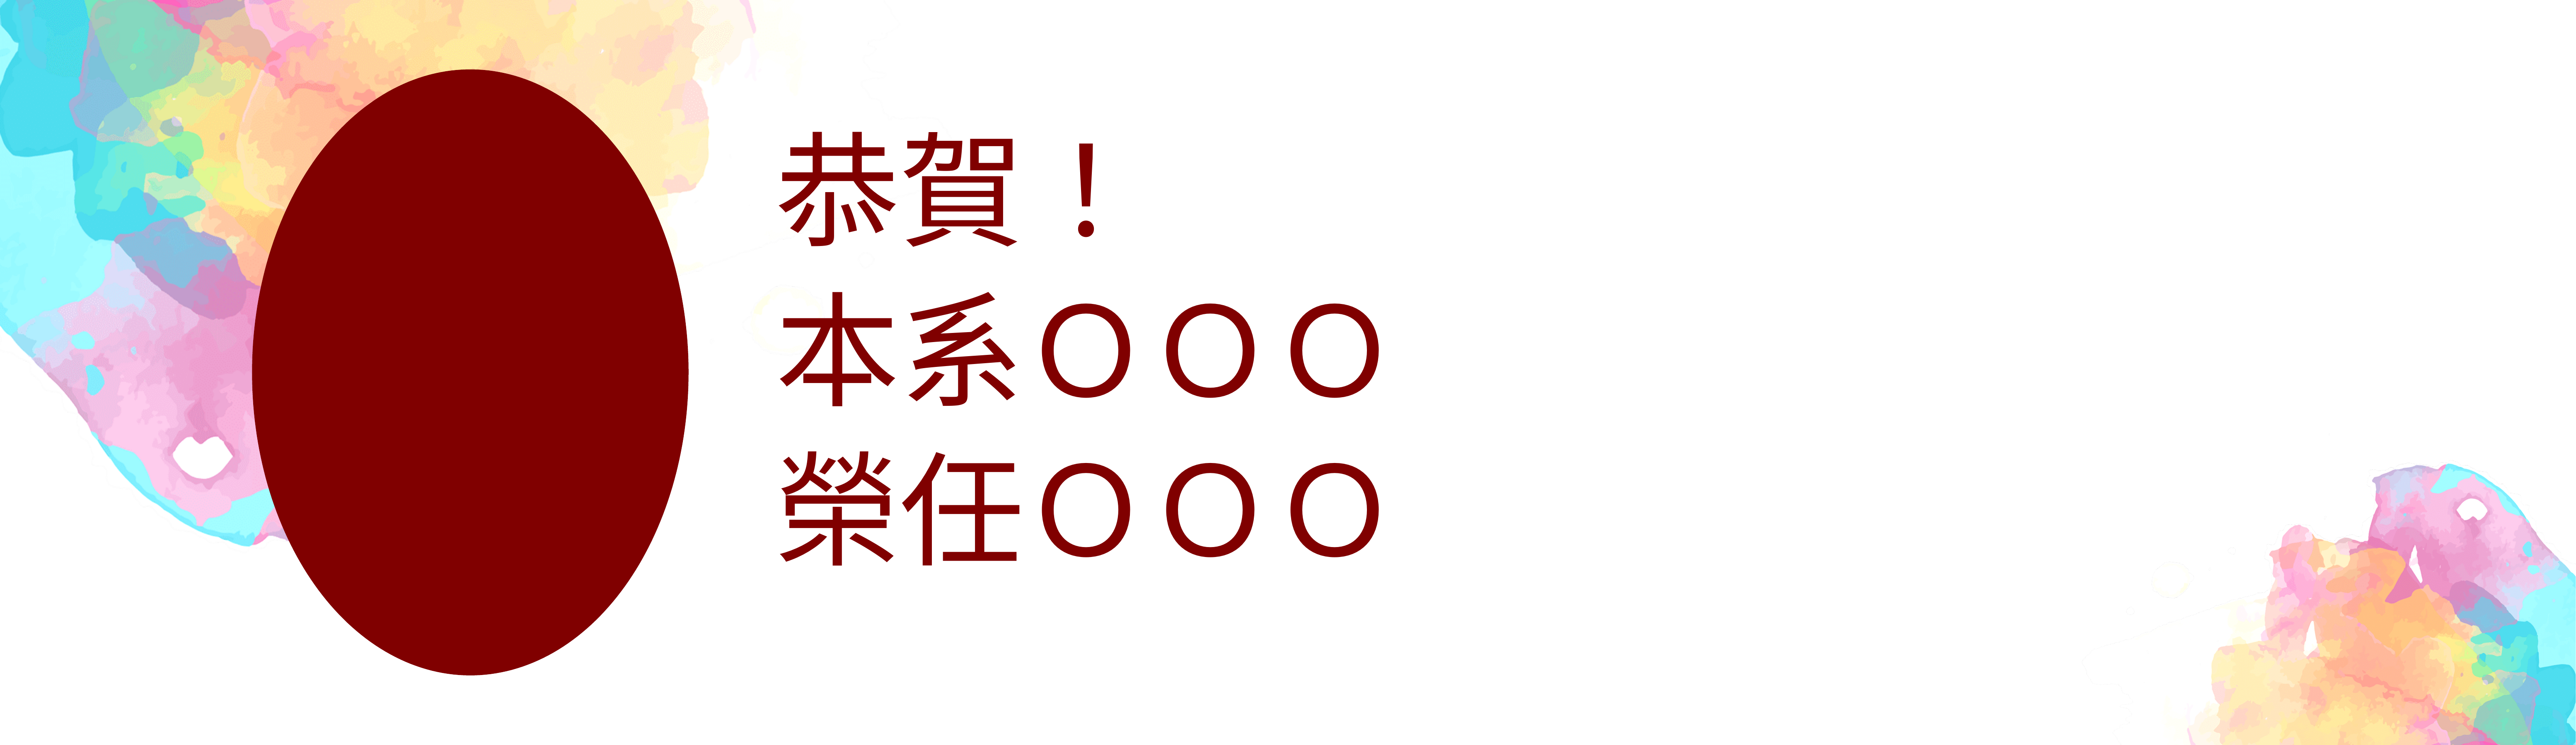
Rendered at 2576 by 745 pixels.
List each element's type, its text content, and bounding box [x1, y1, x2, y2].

text_box [252, 69, 689, 675]
text_box 恭賀！ 本系ＯＯＯ 榮任ＯＯＯ [769, 109, 2318, 610]
picture [0, 0, 2576, 745]
